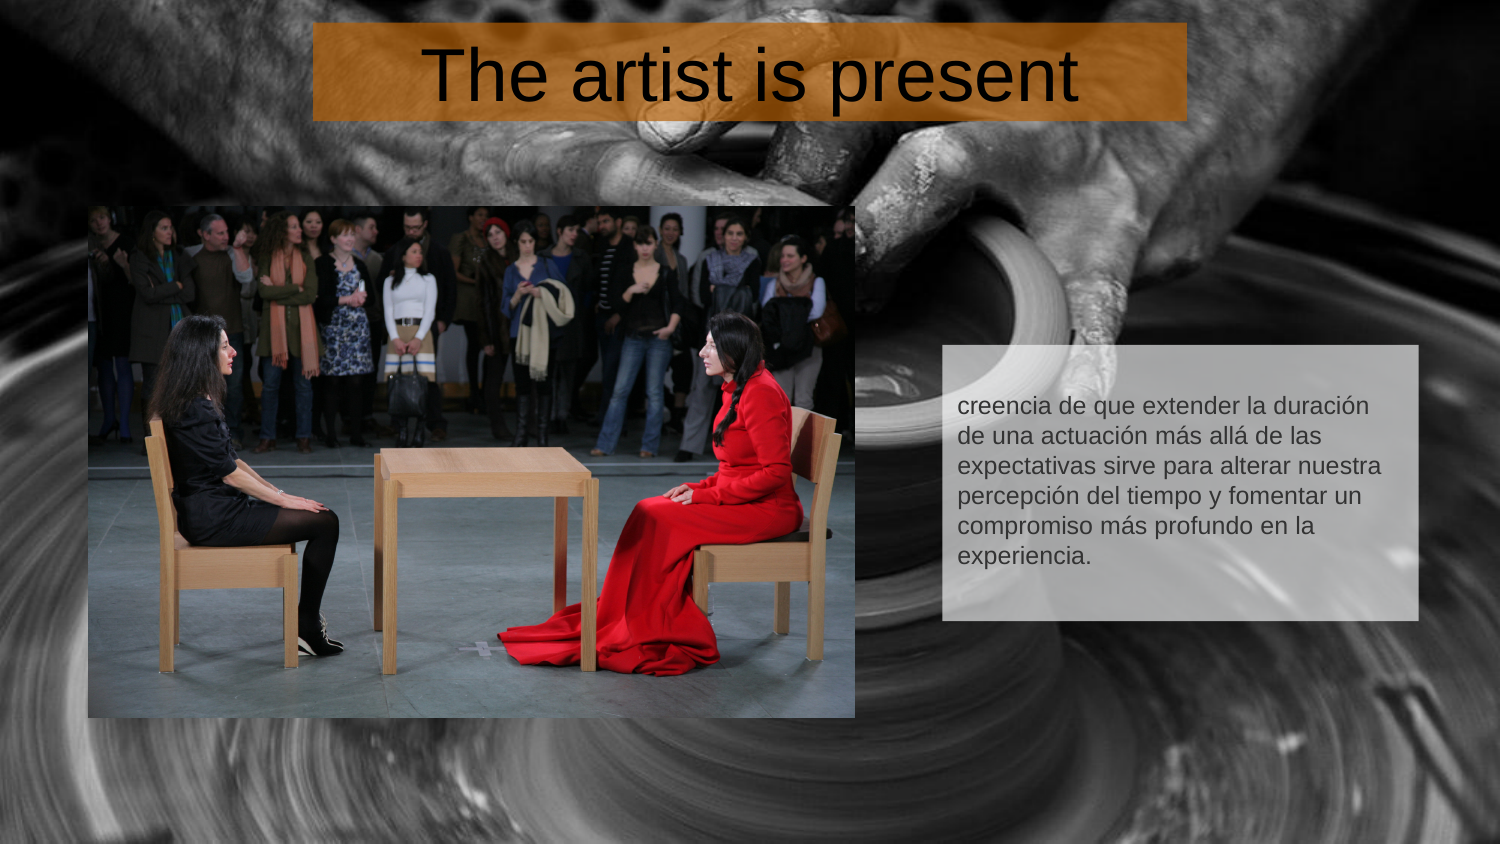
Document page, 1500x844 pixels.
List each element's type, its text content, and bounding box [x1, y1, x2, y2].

picture [0, 0, 1500, 844]
title The artist is present [313, 22, 1187, 122]
text_box creencia de que extender la duración de una actuación más allá de las expectativas sirve para alterar nuestra percepción del tiempo y fomentar un compromiso más profundo en la experiencia. [942, 344, 1419, 622]
